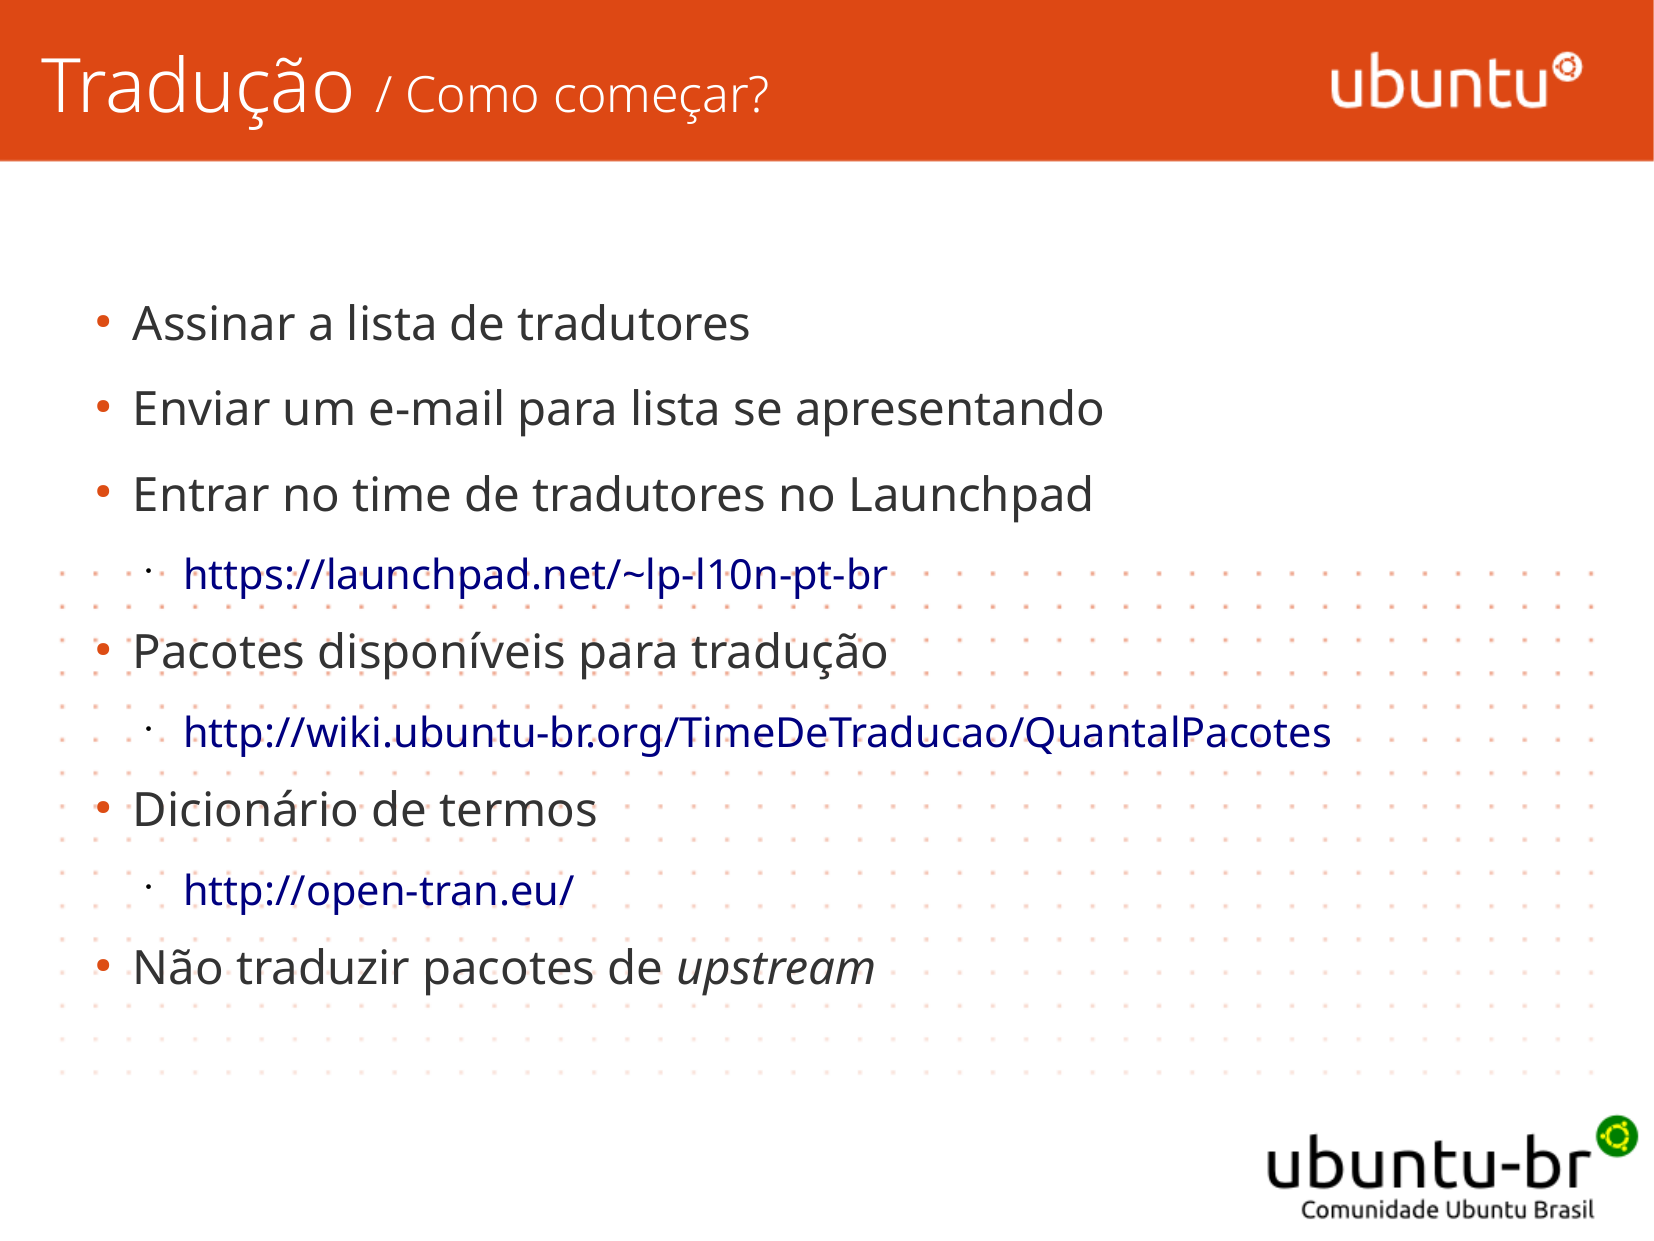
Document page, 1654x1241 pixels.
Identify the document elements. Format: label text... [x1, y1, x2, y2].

list Assinar a lista de tradutores Enviar um e-mail para lista se apresentando Entrar no time de tradutores no Launchpad https://launchpad.net/~lp-l10n-pt-br Pacotes disponíveis para tradução http://wiki.ubuntu-br.org/TimeDeTraducao/QuantalPacotes Dicionário de termos http://open-tran.eu/ Não traduzir pacotes de upstream [82, 290, 1538, 1010]
picture [0, 0, 1654, 1241]
title Tradução / Como começar? [41, 31, 1300, 136]
